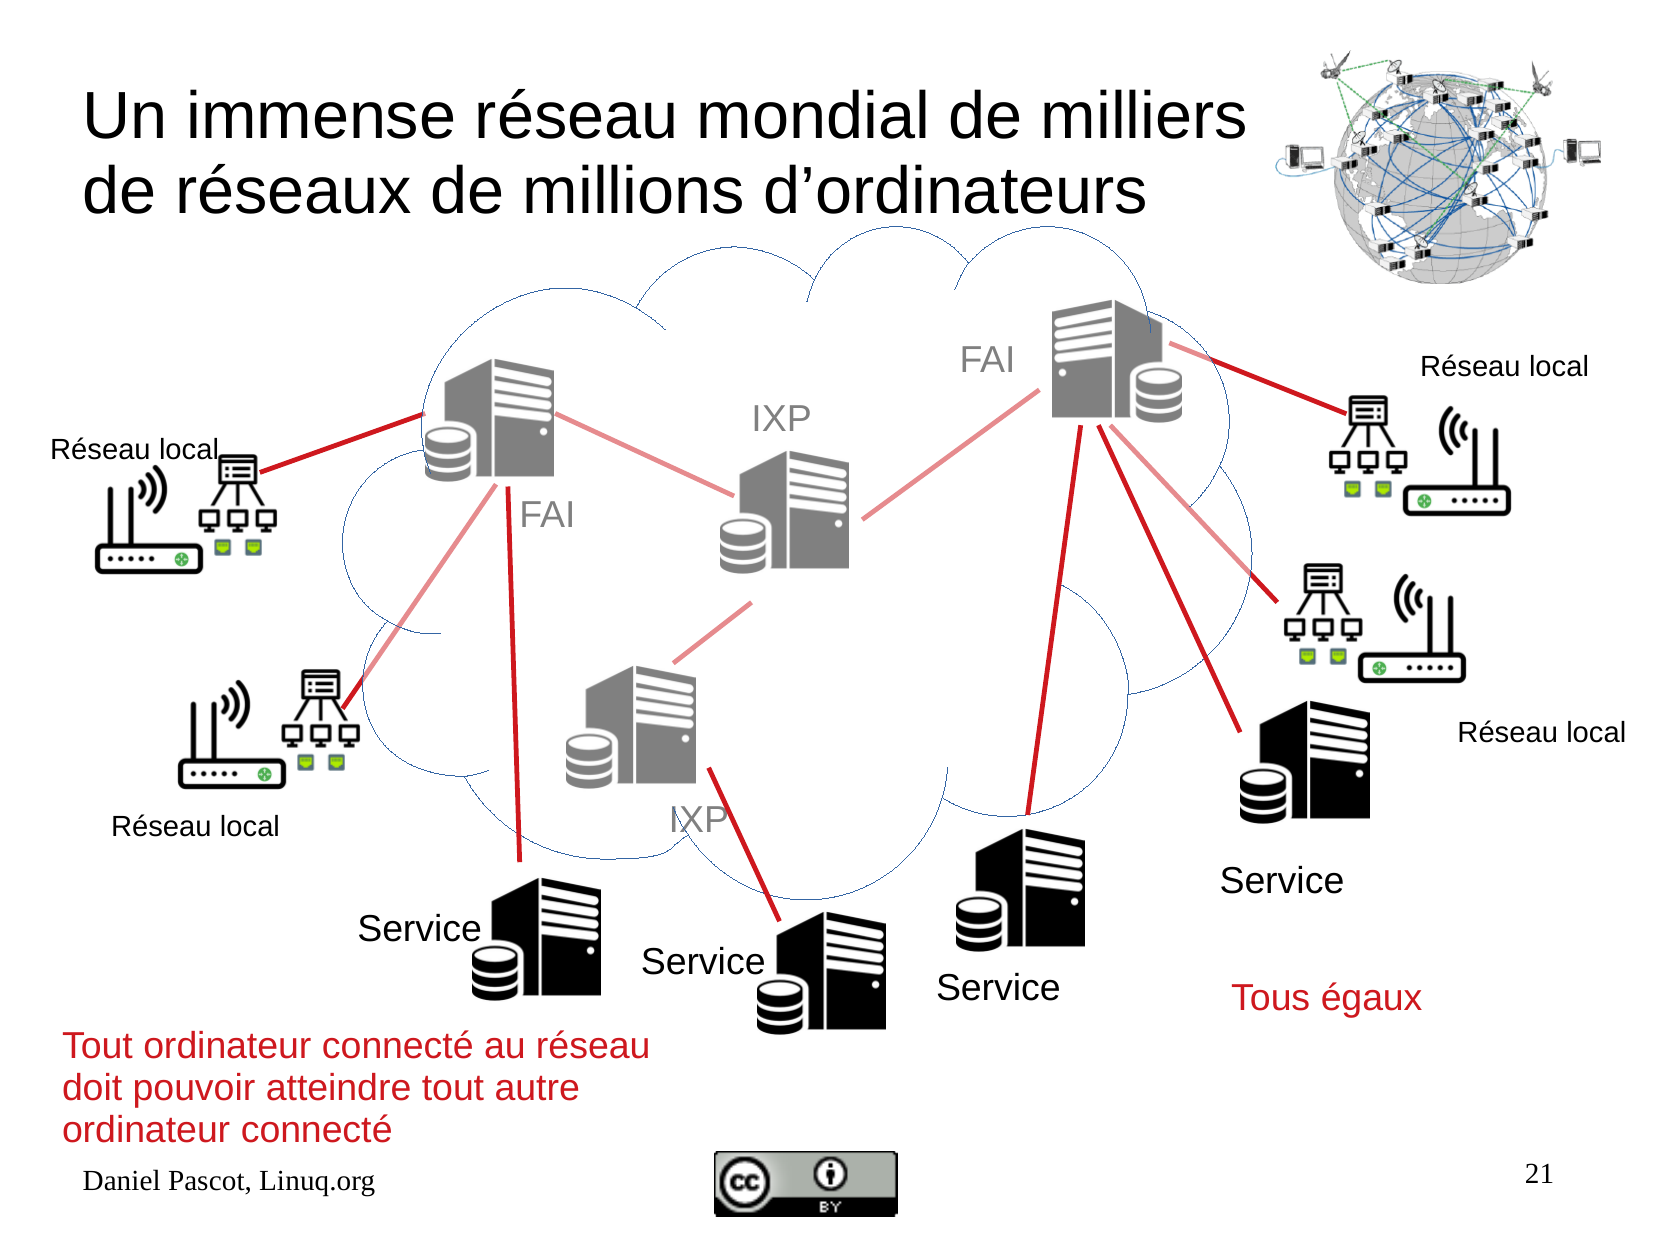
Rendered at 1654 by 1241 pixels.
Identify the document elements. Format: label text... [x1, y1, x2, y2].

text_box Réseau local [35, 425, 235, 473]
text_box Tout ordinateur connecté au réseau doit pouvoir atteindre tout autre ordinateur connecté [47, 1016, 666, 1158]
picture [1275, 50, 1601, 284]
picture [1277, 555, 1479, 697]
text_box Tous égaux [1216, 968, 1489, 1039]
text_box [342, 226, 1253, 900]
picture [1240, 698, 1370, 827]
text_box Réseau local [96, 802, 296, 851]
picture [1322, 387, 1524, 530]
text_box IXP [672, 836, 698, 849]
text_box Réseau local [1405, 342, 1605, 391]
picture [425, 356, 443, 394]
picture [757, 909, 886, 1038]
text_box Réseau local [1442, 708, 1642, 756]
text_box Service [342, 899, 497, 957]
picture [82, 446, 284, 588]
text_box Service [1204, 852, 1360, 910]
picture [165, 661, 367, 803]
picture [1144, 297, 1182, 327]
text_box Service [625, 933, 781, 990]
picture [956, 826, 1085, 955]
picture [472, 875, 601, 1004]
title Un immense réseau mondial de milliers de réseaux de millions d’ordinateurs [82, 49, 1312, 257]
text_box Service [921, 958, 1076, 1016]
picture [714, 1151, 898, 1217]
